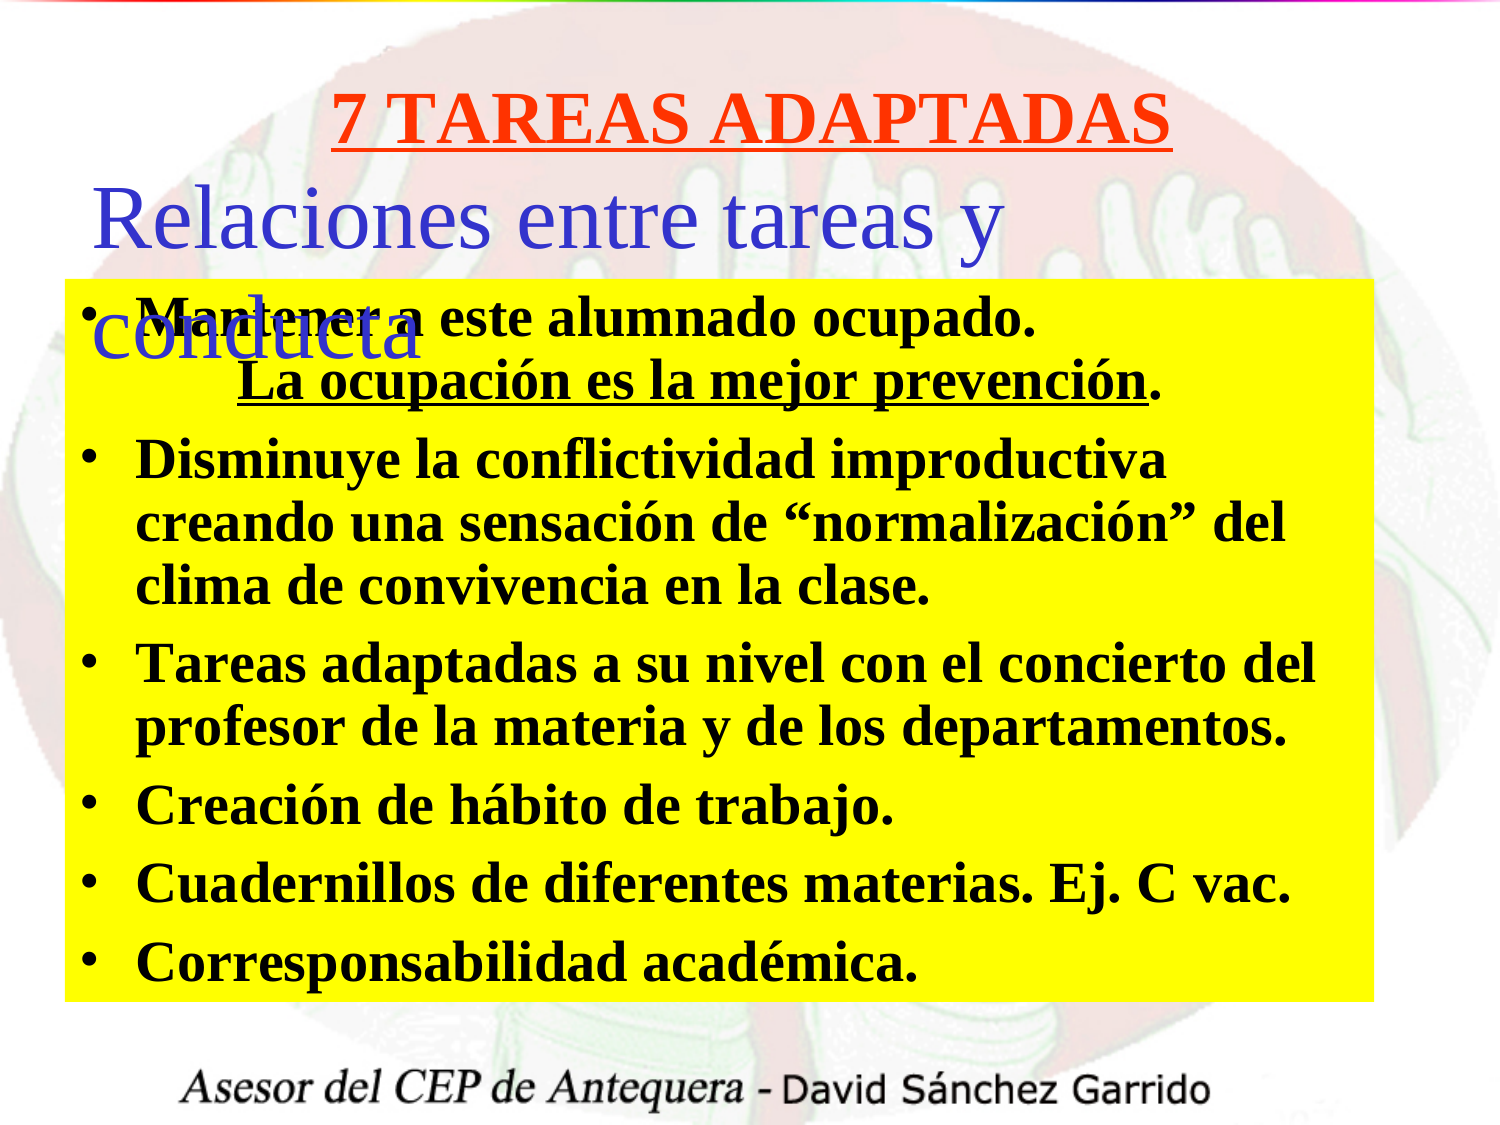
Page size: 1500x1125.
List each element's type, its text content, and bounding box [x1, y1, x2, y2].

text_box Relaciones entre tareas y conducta [76, 148, 1374, 385]
picture [0, 0, 1500, 1125]
text_box Mantener a este alumnado ocupado. La ocupación es la mejor prevención. Disminuye la conflictividad improductiva creando una sensación de “normalización” del clima de convivencia en la clase. Tareas adaptadas a su nivel con el concierto del profesor de la materia y de los departamentos. Creación de hábito de trabajo. Cuadernillos de diferentes materias. Ej. C vac. Corresponsabilidad académica. [64, 278, 1375, 1002]
text_box 7 TAREAS ADAPTADAS [76, 61, 1427, 167]
